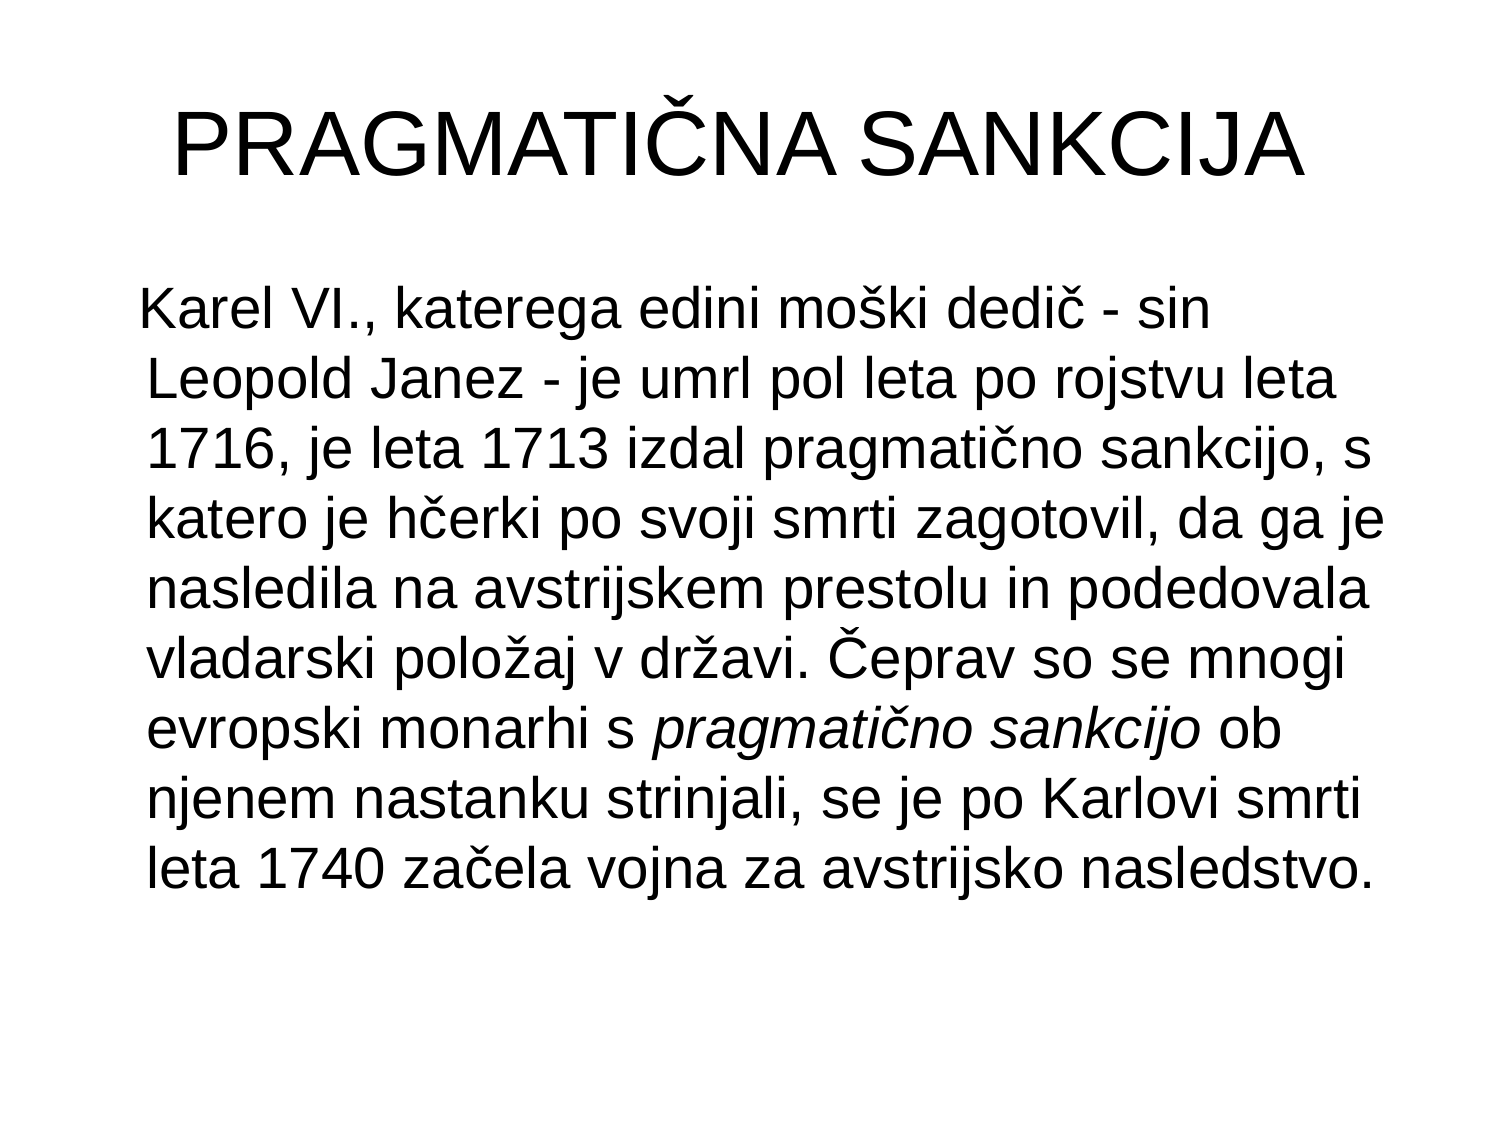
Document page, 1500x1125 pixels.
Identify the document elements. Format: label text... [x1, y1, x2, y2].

title PRAGMATIČNA SANKCIJA [75, 45, 1425, 233]
list Karel VI., katerega edini moški dedič - sin Leopold Janez - je umrl pol leta po rojstvu leta 1716, je leta 1713 izdal pragmatično sankcijo, s katero je hčerki po svoji smrti zagotovil, da ga je nasledila na avstrijskem prestolu in podedovala vladarski položaj v državi. Čeprav so se mnogi evropski monarhi s pragmatično sankcijo ob njenem nastanku strinjali, se je po Karlovi smrti leta 1740 začela vojna za avstrijsko nasledstvo. [75, 262, 1425, 1005]
